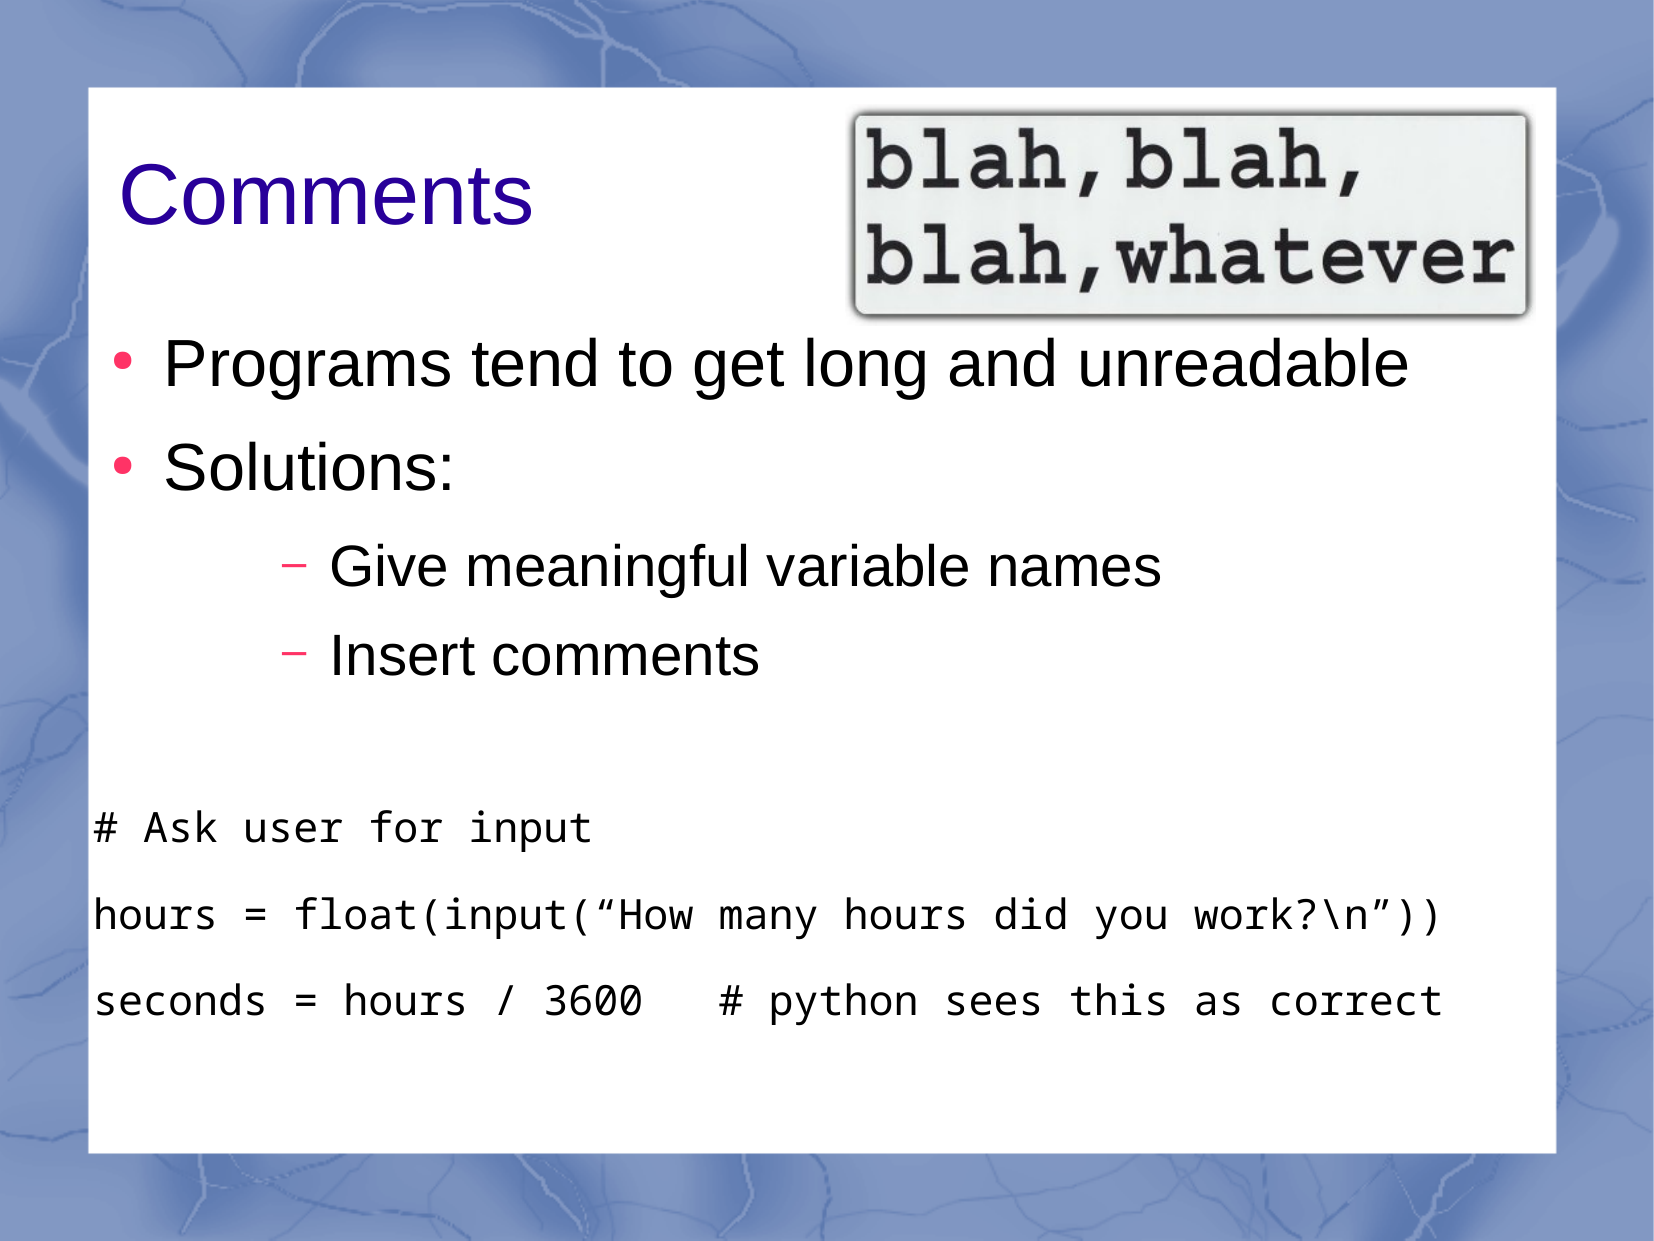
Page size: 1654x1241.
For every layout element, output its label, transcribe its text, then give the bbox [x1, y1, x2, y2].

list Programs tend to get long and unreadable Solutions: Give meaningful variable names Insert comments # Ask user for input hours = float(input(“How many hours did you work?\n”)) seconds = hours / 3600 # python sees this as correct [93, 325, 1591, 1045]
picture [0, 0, 1654, 1241]
title Comments [118, 90, 1536, 298]
